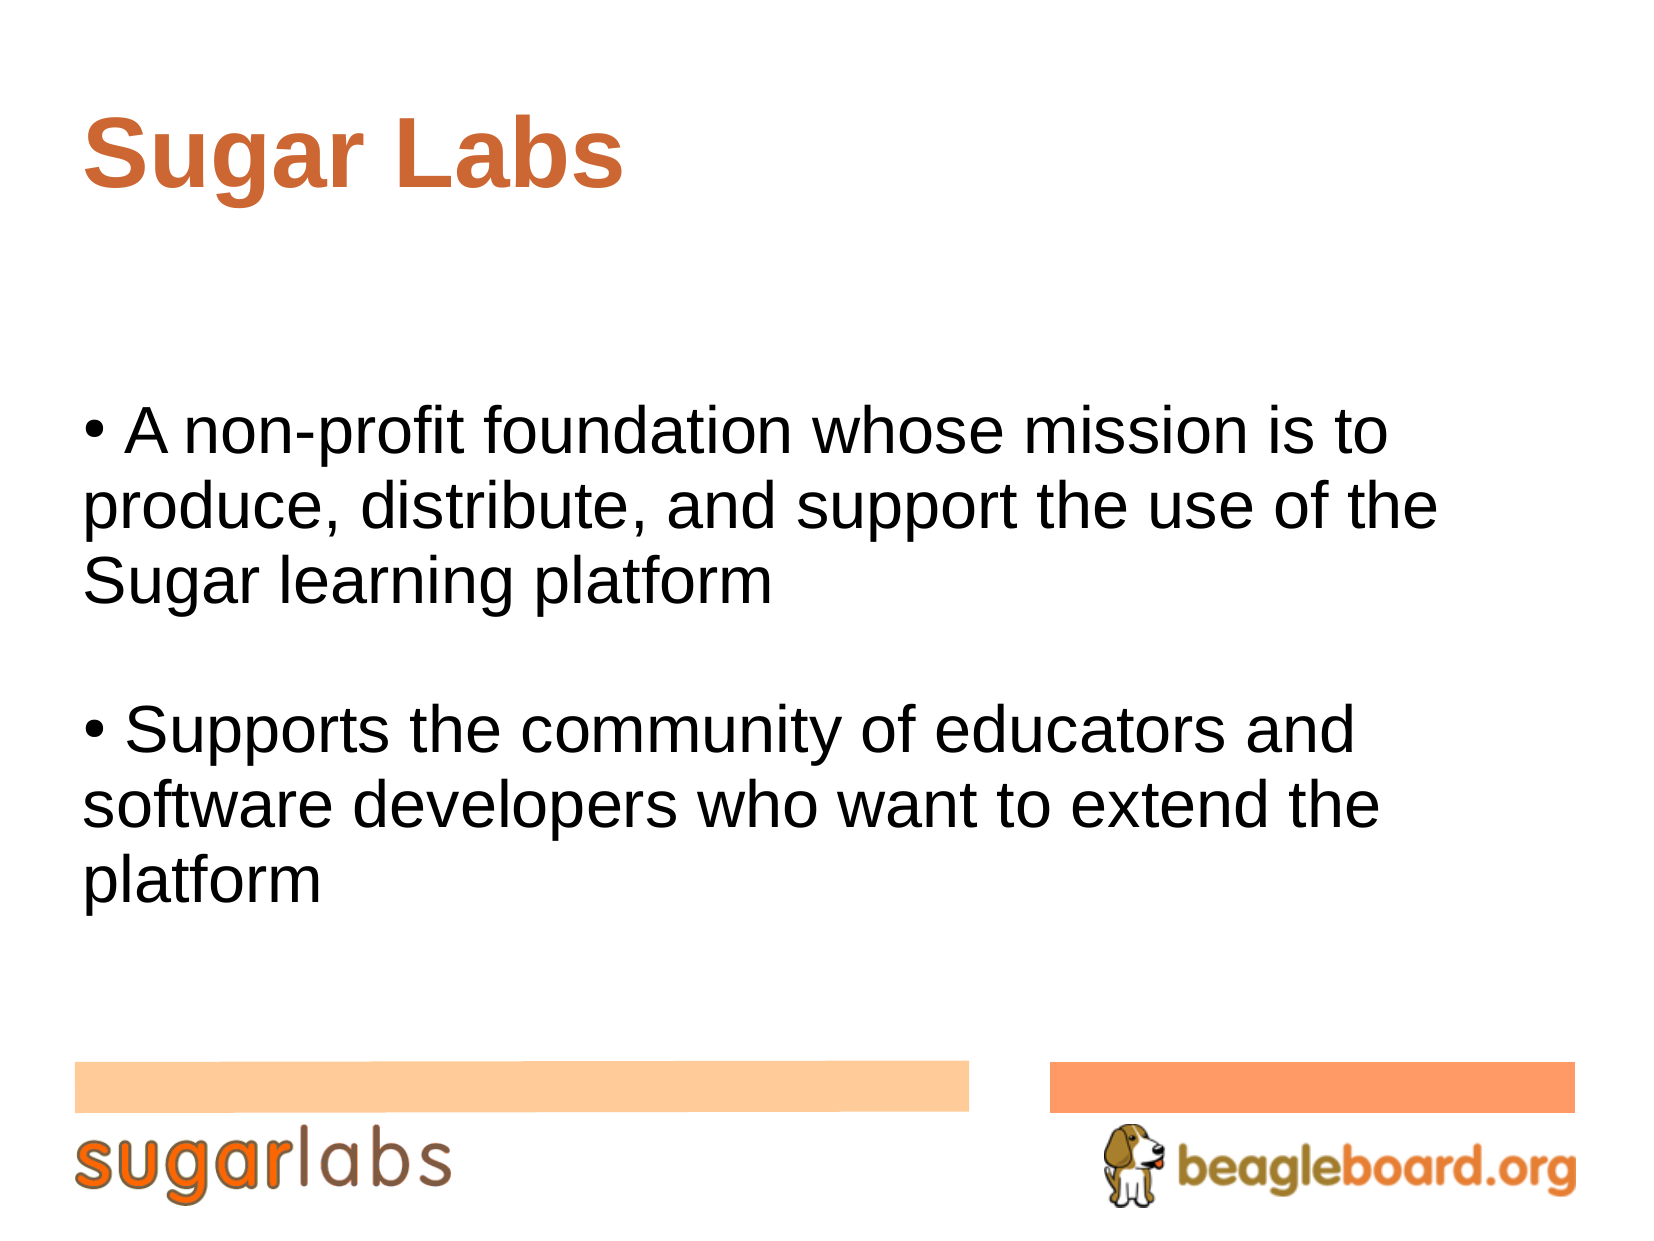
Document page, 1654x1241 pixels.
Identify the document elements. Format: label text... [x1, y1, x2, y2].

title Sugar Labs [82, 49, 1571, 257]
picture [75, 1124, 451, 1206]
picture [1104, 1124, 1576, 1208]
subtitle A non-profit foundation whose mission is to produce, distribute, and support the use of the Sugar learning platform Supports the community of educators and software developers who want to extend the platform [82, 297, 1571, 1013]
